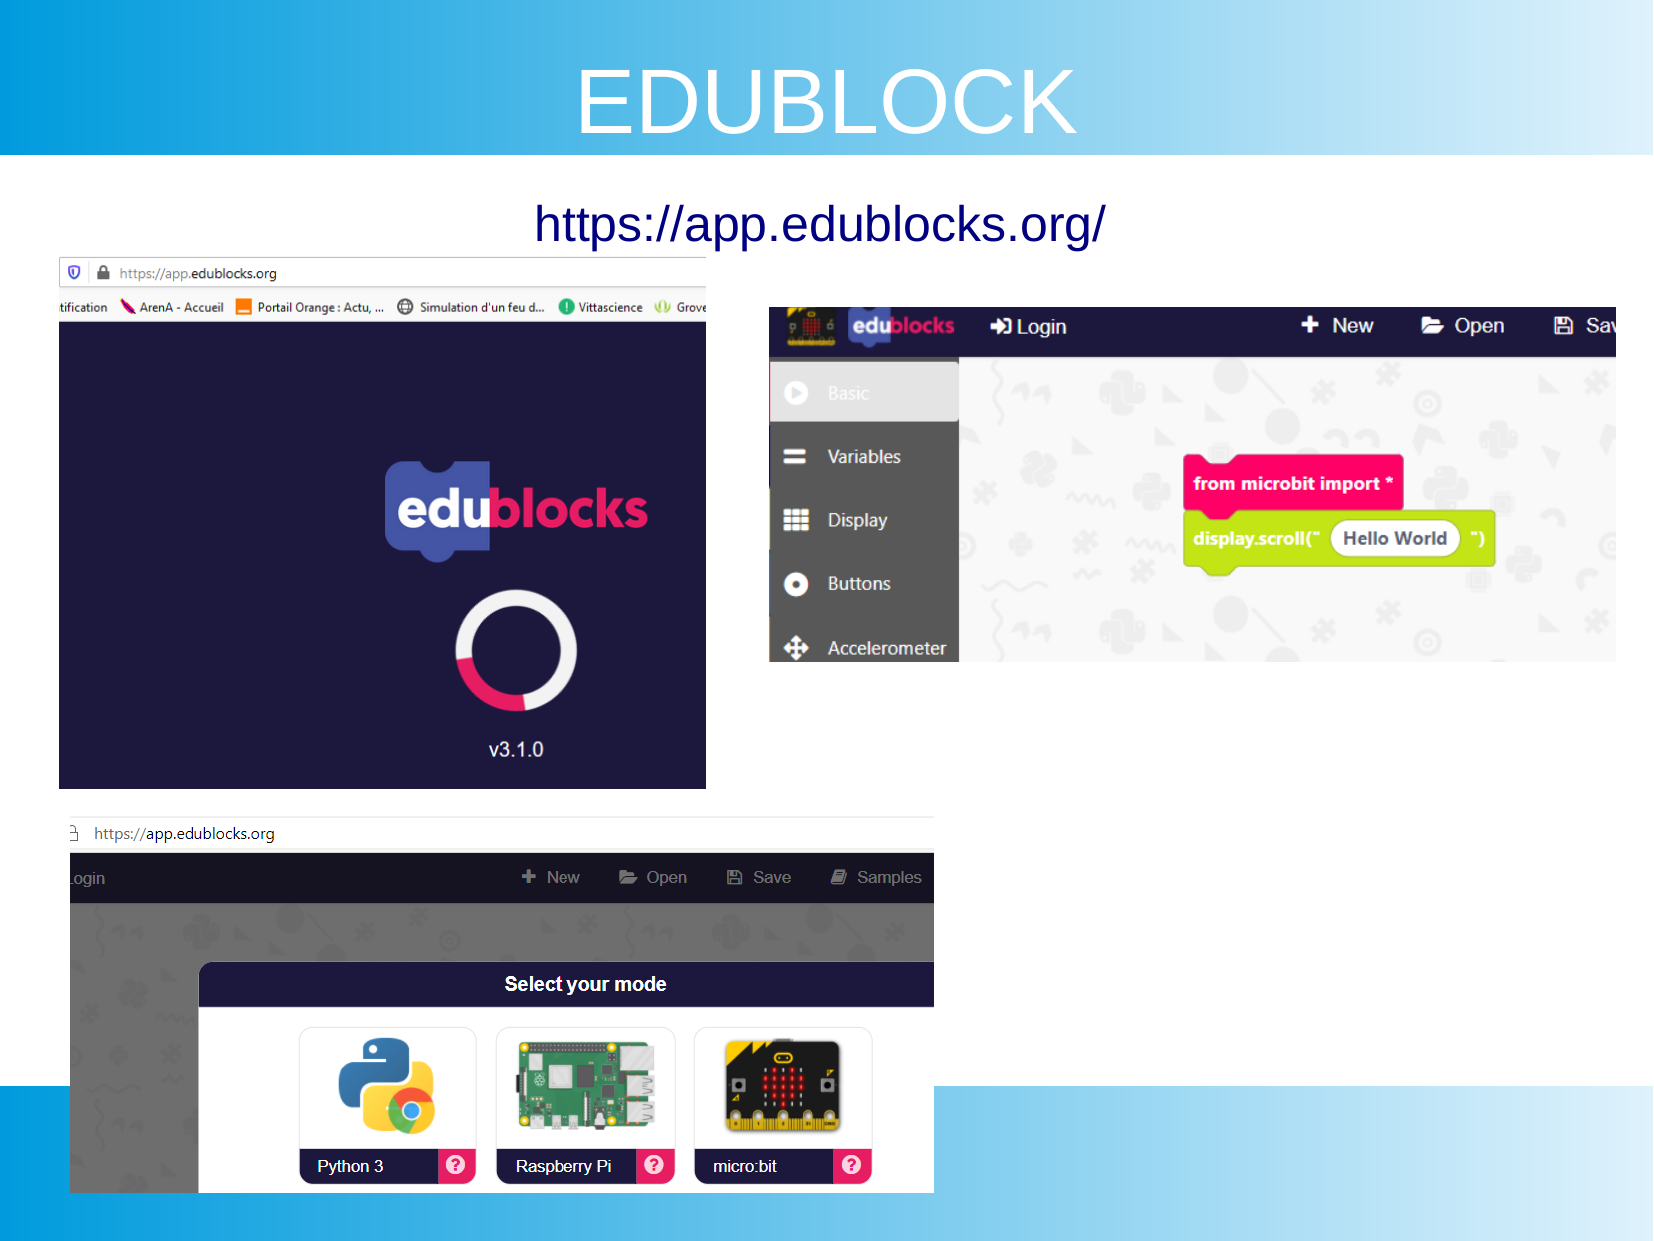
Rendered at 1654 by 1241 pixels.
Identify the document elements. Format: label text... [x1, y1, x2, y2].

picture [59, 256, 706, 789]
picture [70, 816, 934, 1241]
picture [769, 307, 1616, 662]
text_box https://app.edublocks.org/ [519, 188, 1123, 316]
title EDUBLOCK [82, 49, 1571, 155]
